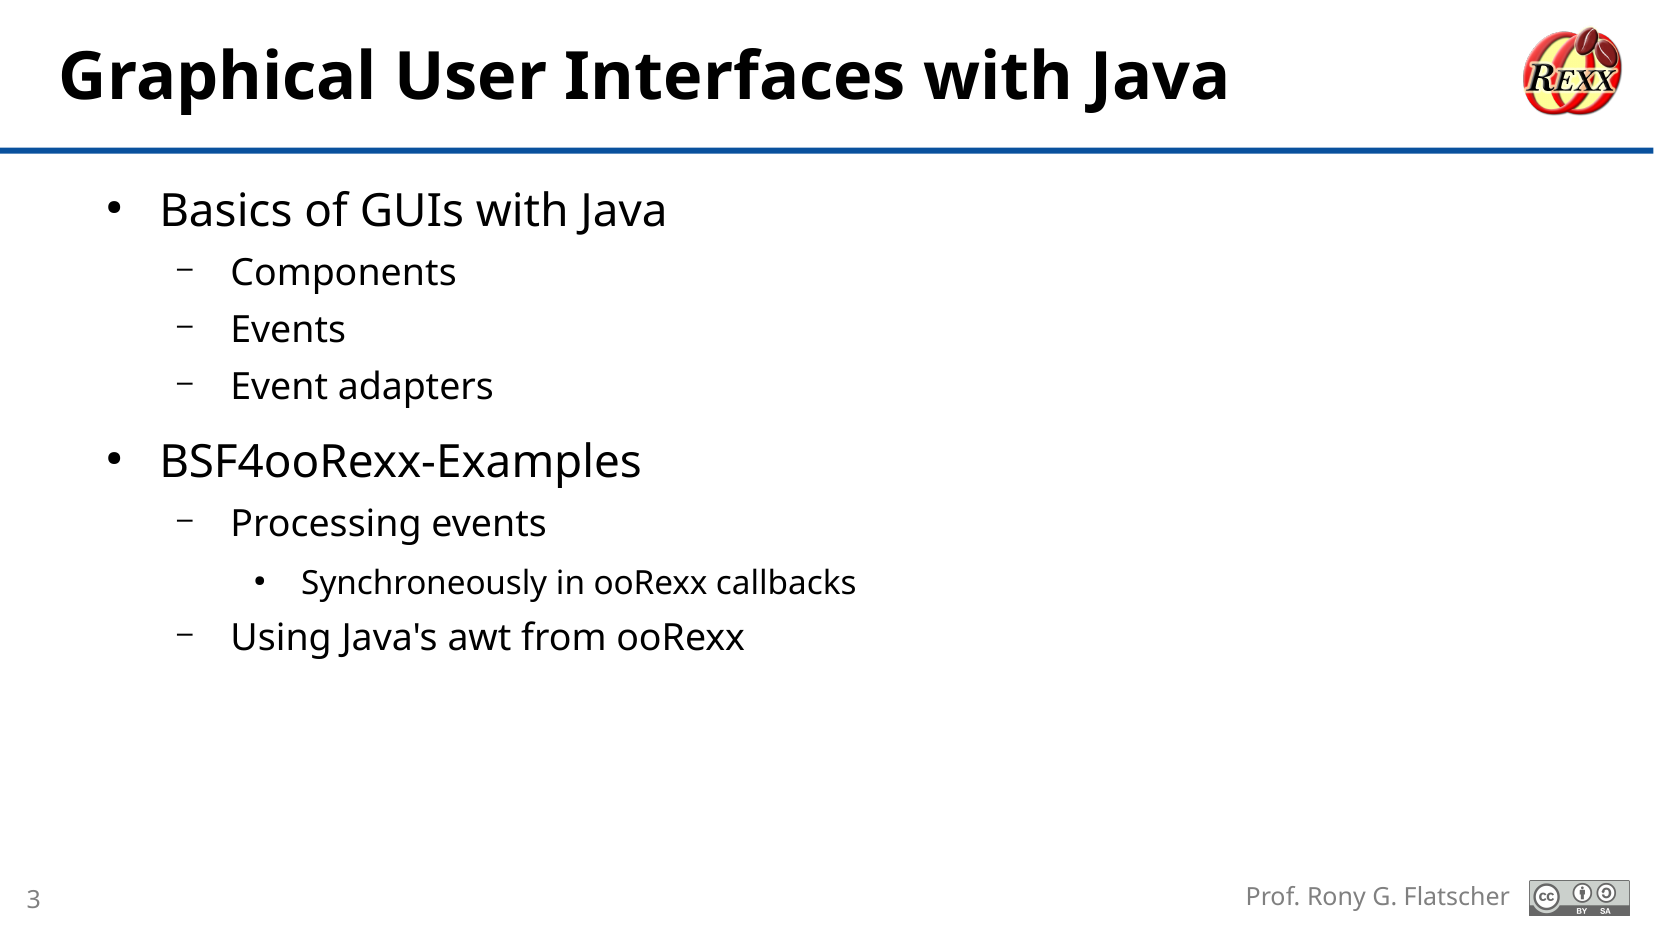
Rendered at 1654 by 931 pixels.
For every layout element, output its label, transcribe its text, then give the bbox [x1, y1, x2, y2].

title Graphical User Interfaces with Java [0, 0, 1625, 148]
list Basics of GUIs with Java Components Events Event adapters BSF4ooRexx-Examples Processing events Synchroneously in ooRexx callbacks Using Java's awt from ooRexx [88, 177, 1577, 857]
